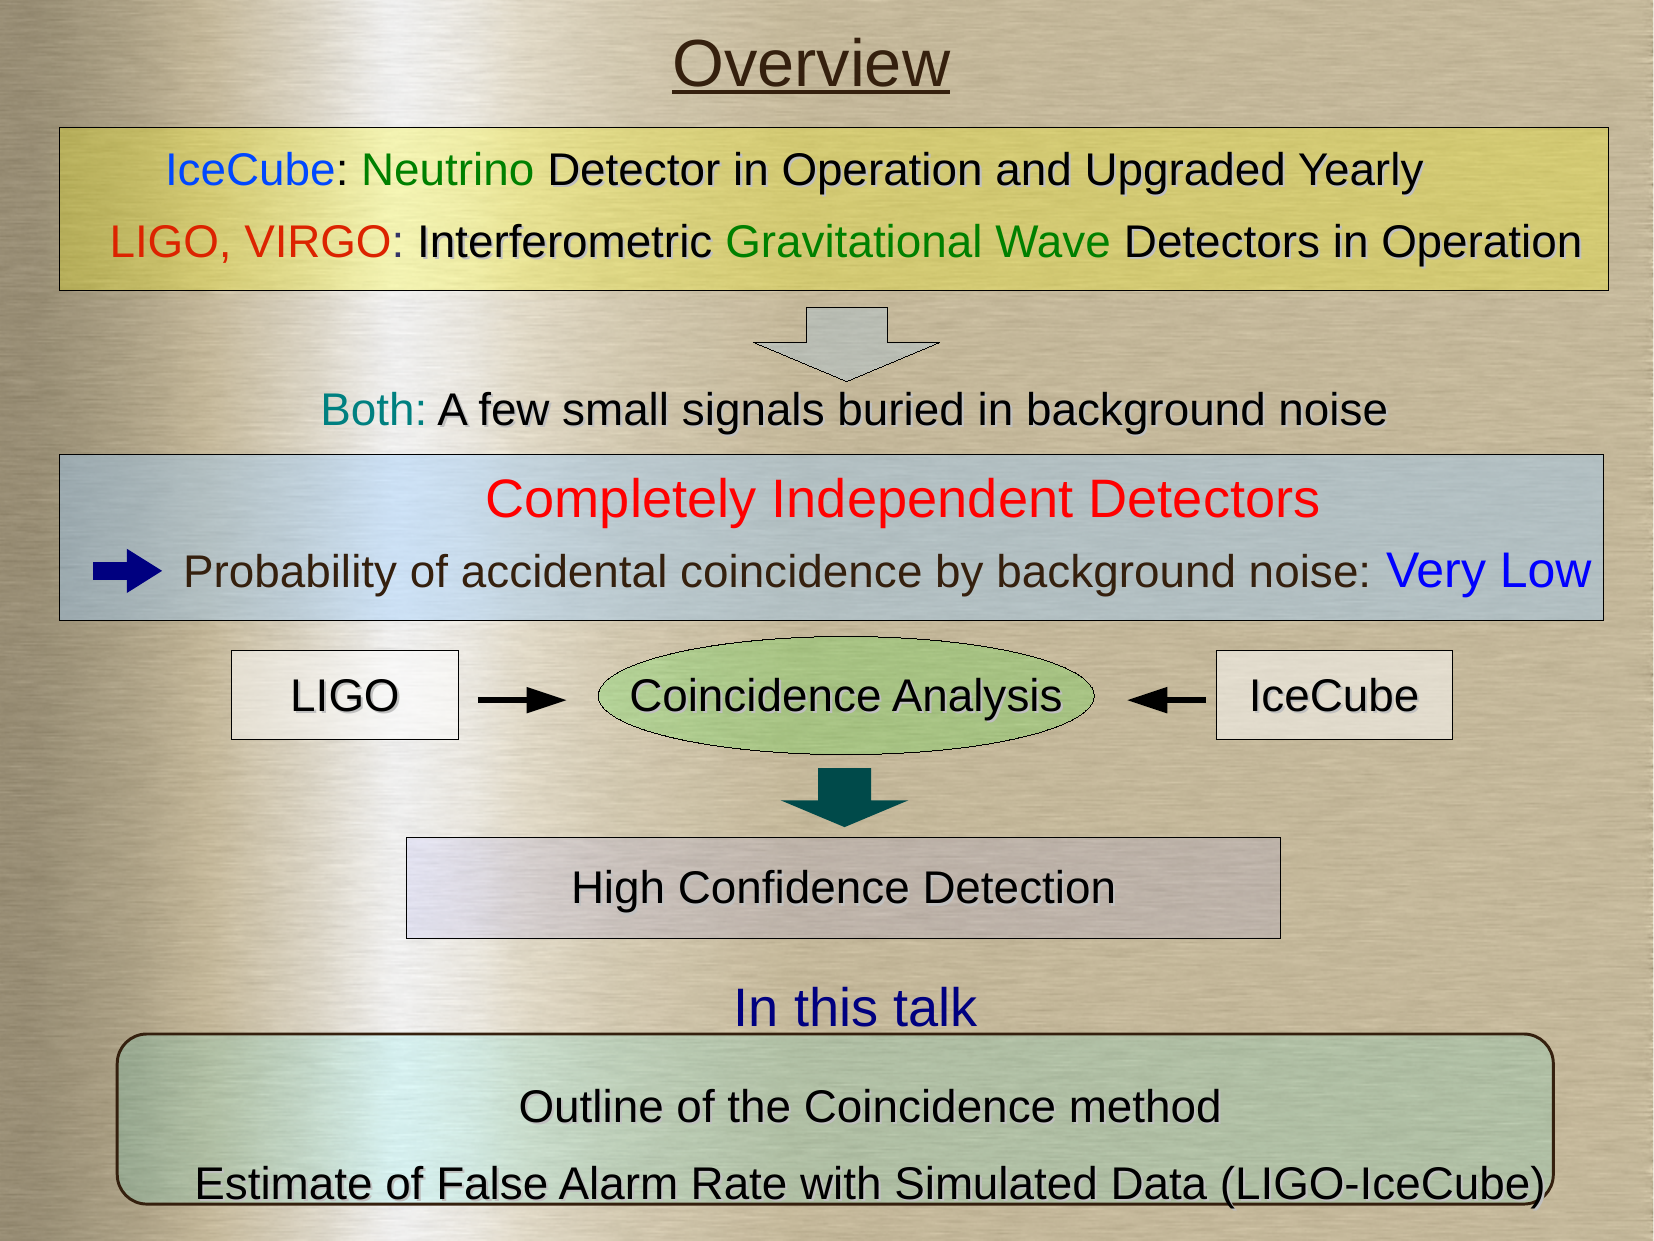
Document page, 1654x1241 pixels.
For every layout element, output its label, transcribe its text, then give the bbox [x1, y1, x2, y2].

text_box [900, 1191, 918, 1196]
text_box Both: A few small signals buried in background noise [305, 376, 1383, 443]
text_box [59, 454, 1604, 621]
text_box [316, 1191, 325, 1196]
text_box Outline of the Coincidence method Estimate of False Alarm Rate with Simulated Data (LIGO-IceCube) [179, 1047, 1538, 1191]
text_box [780, 768, 909, 828]
text_box LIGO [231, 650, 459, 740]
text_box IceCube: Neutrino Detector in Operation and Upgraded Yearly [150, 136, 1416, 203]
text_box [472, 1191, 481, 1196]
text_box [117, 1033, 1554, 1205]
text_box In this talk [719, 969, 989, 1046]
text_box [1462, 1191, 1471, 1196]
text_box [1151, 1191, 1160, 1196]
text_box [1488, 1191, 1498, 1196]
picture [0, 0, 1654, 1241]
text_box [731, 1191, 740, 1196]
text_box [1318, 1191, 1335, 1196]
text_box [393, 1191, 404, 1196]
text_box LIGO, VIRGO: Interferometric Gravitational Wave Detectors in Operation [94, 208, 1571, 275]
text_box [1080, 1191, 1090, 1196]
text_box Probability of accidental coincidence by background noise: Very Low [168, 535, 1577, 606]
text_box [607, 1191, 616, 1196]
text_box High Confidence Detection [406, 837, 1281, 939]
text_box [1229, 1191, 1538, 1205]
text_box [1283, 1191, 1301, 1196]
text_box [1431, 1191, 1447, 1196]
text_box Completely Independent Detectors [470, 460, 1322, 535]
text_box [982, 1191, 990, 1196]
text_box [1189, 1191, 1198, 1196]
text_box [1016, 1191, 1025, 1196]
text_box IceCube [1216, 650, 1453, 740]
text_box Overview [657, 18, 967, 109]
text_box Coincidence Analysis [598, 636, 1095, 755]
text_box [59, 127, 1609, 291]
text_box [1120, 1191, 1134, 1196]
text_box [753, 307, 940, 382]
